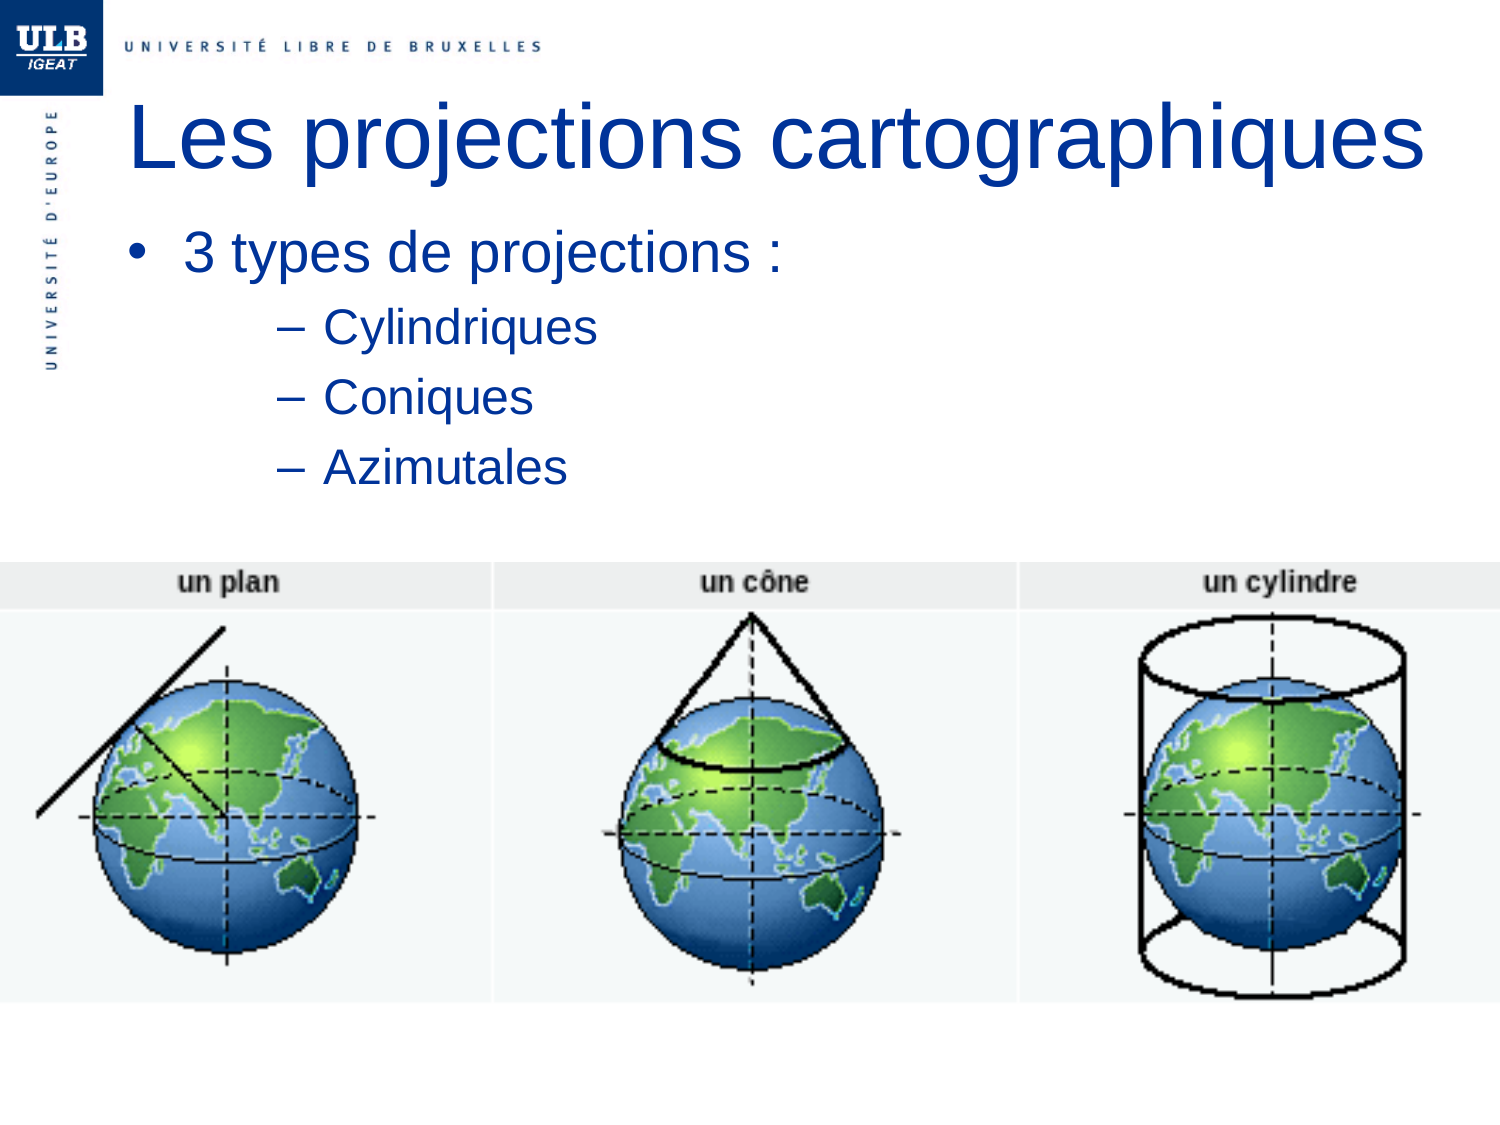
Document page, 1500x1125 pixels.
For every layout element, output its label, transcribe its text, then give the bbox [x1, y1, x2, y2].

title Les projections cartographiques [112, 78, 1447, 197]
list 3 types de projections : Cylindriques Coniques Azimutales [112, 212, 1388, 562]
picture [0, 0, 1500, 1125]
